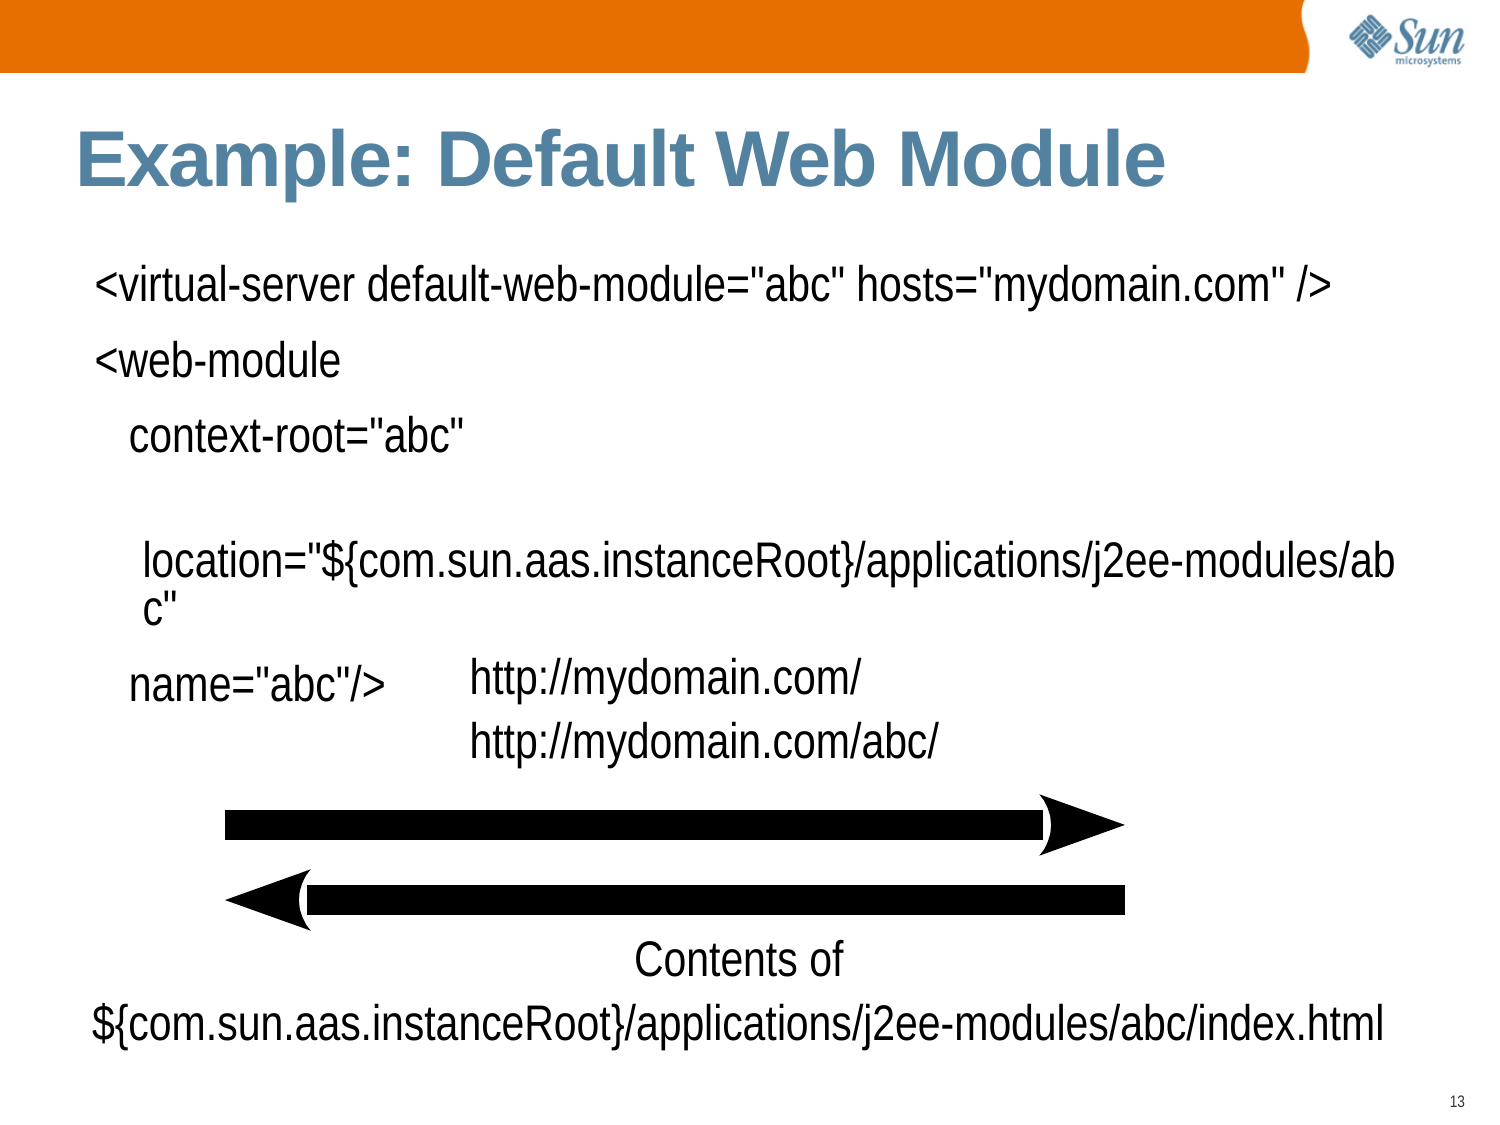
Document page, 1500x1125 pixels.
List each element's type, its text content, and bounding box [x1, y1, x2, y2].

text_box http://mydomain.com/ http://mydomain.com/abc/ [450, 655, 930, 776]
text_box Contents of ${com.sun.aas.instanceRoot}/applications/j2ee-modules/abc/index.html [24, 937, 1313, 1058]
list <virtual-server default-web-module="abc" hosts="mydomain.com" /> <web-module context-root="abc" location="${com.sun.aas.instanceRoot}/applications/j2ee-modules/abc" name="abc"/> [75, 262, 1412, 1067]
picture [0, 0, 1500, 73]
title Example: Default Web Module [75, 123, 1437, 227]
